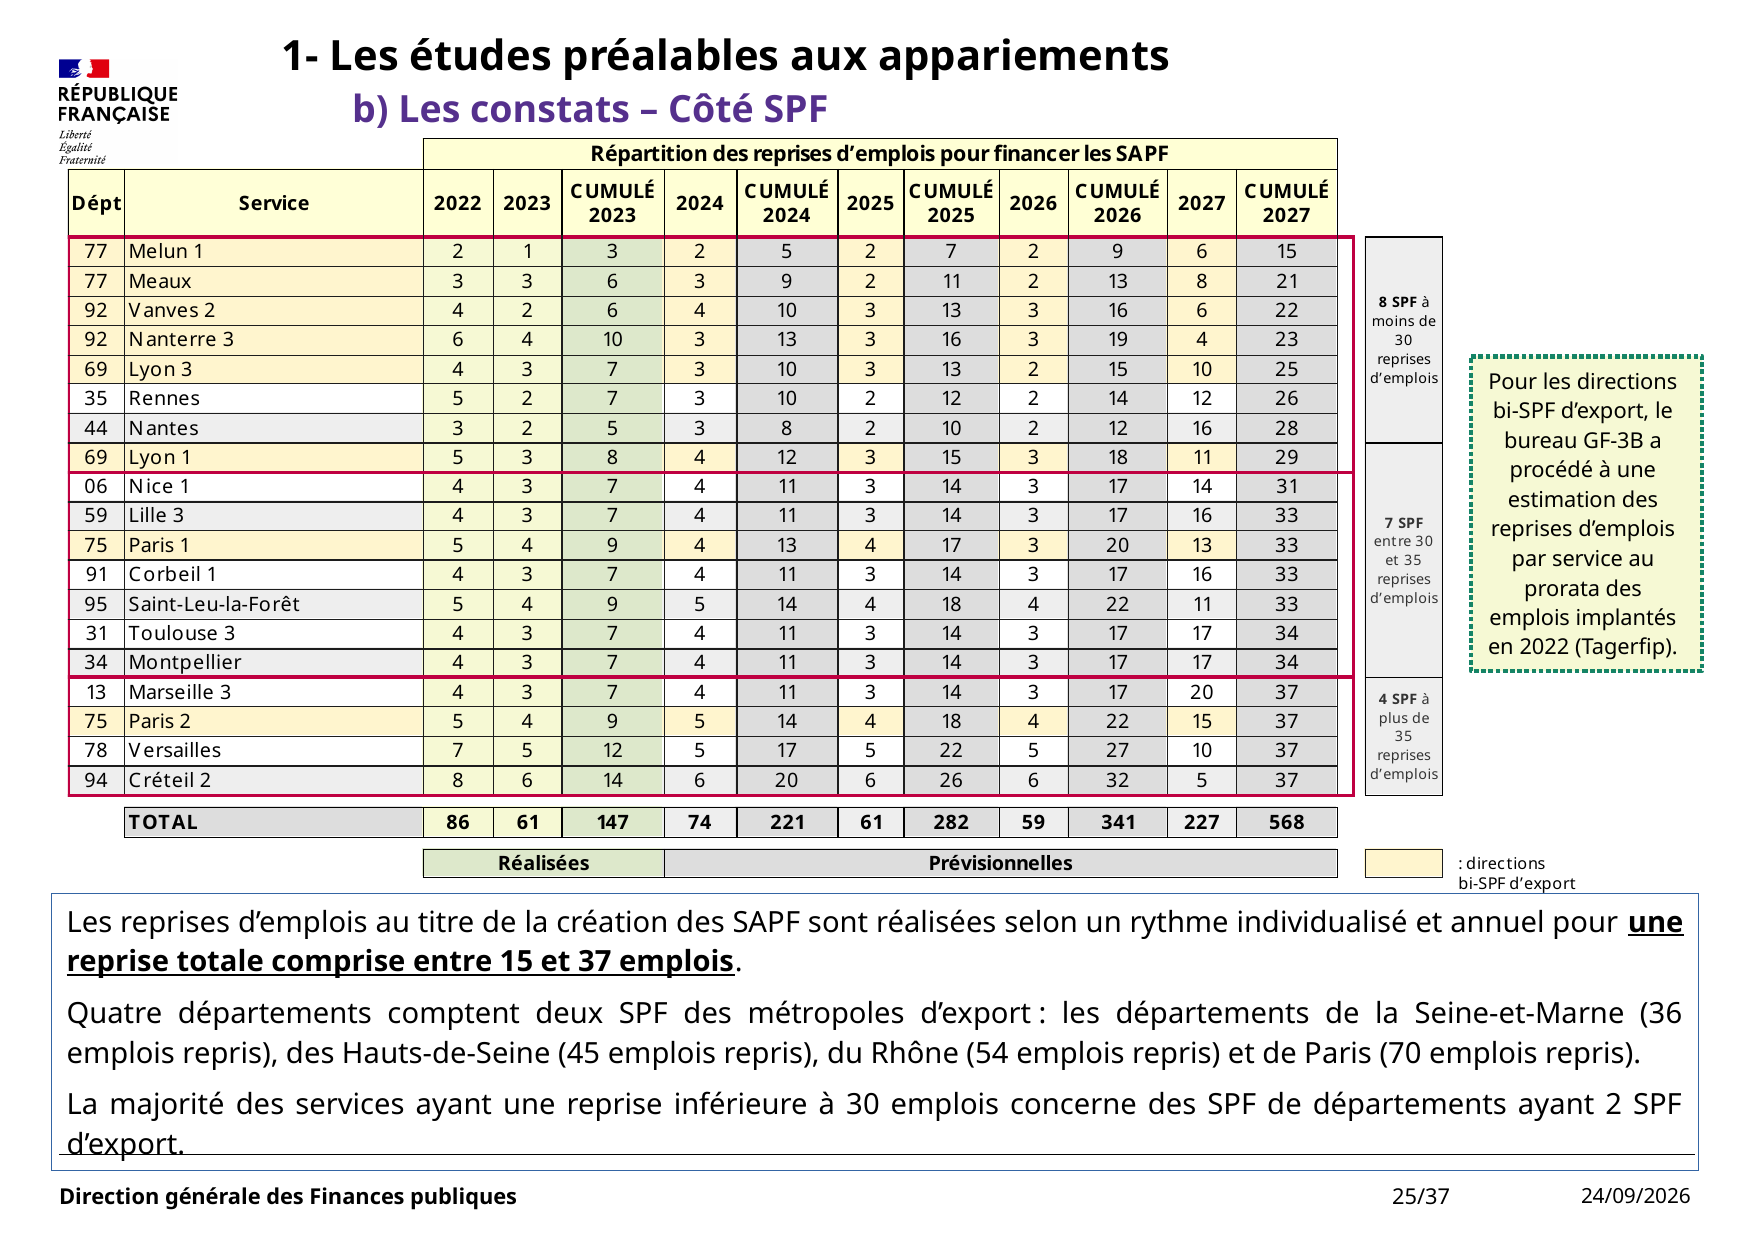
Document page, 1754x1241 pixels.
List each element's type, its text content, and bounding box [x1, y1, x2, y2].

text_box Pour les directions bi-SPF d’export, le bureau GF-3B a procédé à une estimation des reprises d’emplois par service au prorata des emplois implantés en 2022 (Tagerfip). [1604, 371, 1702, 656]
text_box Les reprises d’emplois au titre de la création des SAPF sont réalisées selon un rythme individualisé et annuel pour une reprise totale comprise entre 15 et 37 emplois. Quatre départements comptent deux SPF des métropoles d’export : les départements de la Seine-et-Marne (36 emplois repris), des Hauts-de-Seine (45 emplois repris), du Rhône (54 emplois repris) et de Paris (70 emplois repris). La majorité des services ayant une reprise inférieure à 30 emplois concerne des SPF de départements ayant 2 SPF d’export. [51, 893, 1699, 1145]
text_box b) Les constats – Côté SPF [230, 84, 1707, 141]
picture [59, 59, 1604, 901]
text_box 1- Les études préalables aux appariements [230, 18, 1707, 84]
